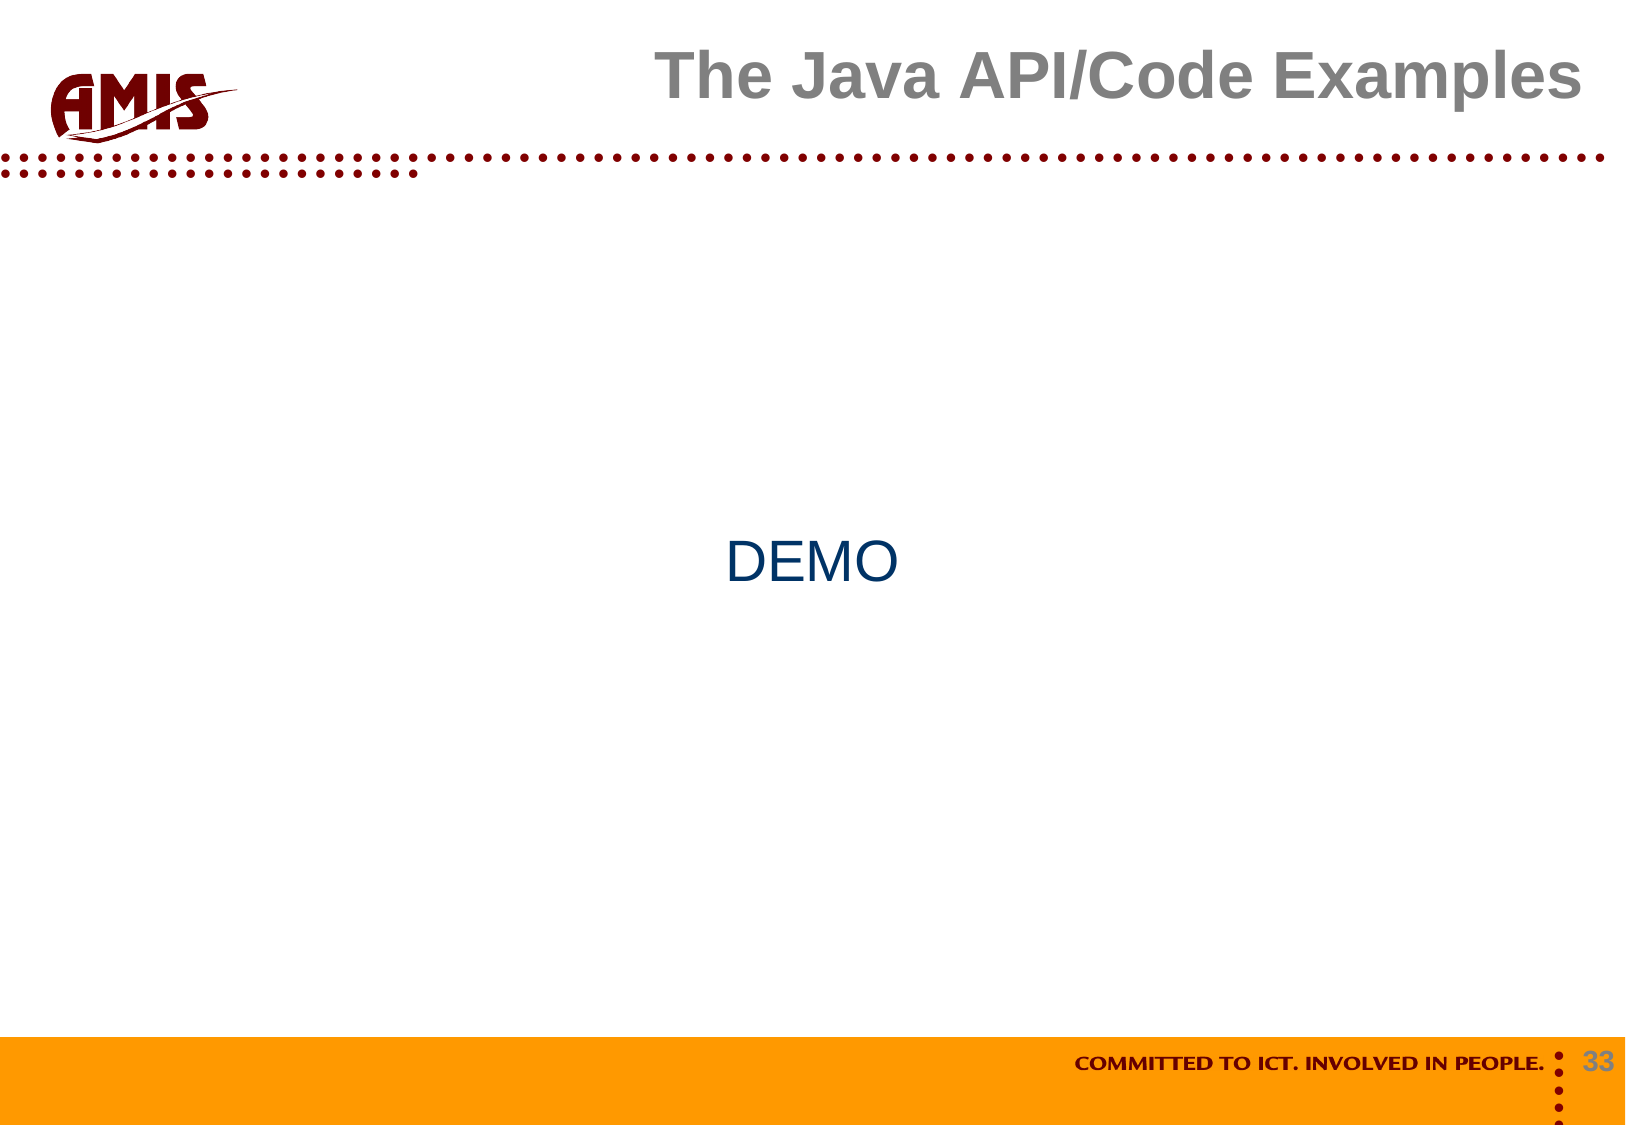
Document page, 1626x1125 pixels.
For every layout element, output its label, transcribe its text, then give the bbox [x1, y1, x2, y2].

title The Java API/Code Examples [262, 27, 1585, 123]
picture [50, 73, 238, 144]
picture [1074, 1055, 1544, 1071]
list DEMO [124, 210, 1500, 1061]
